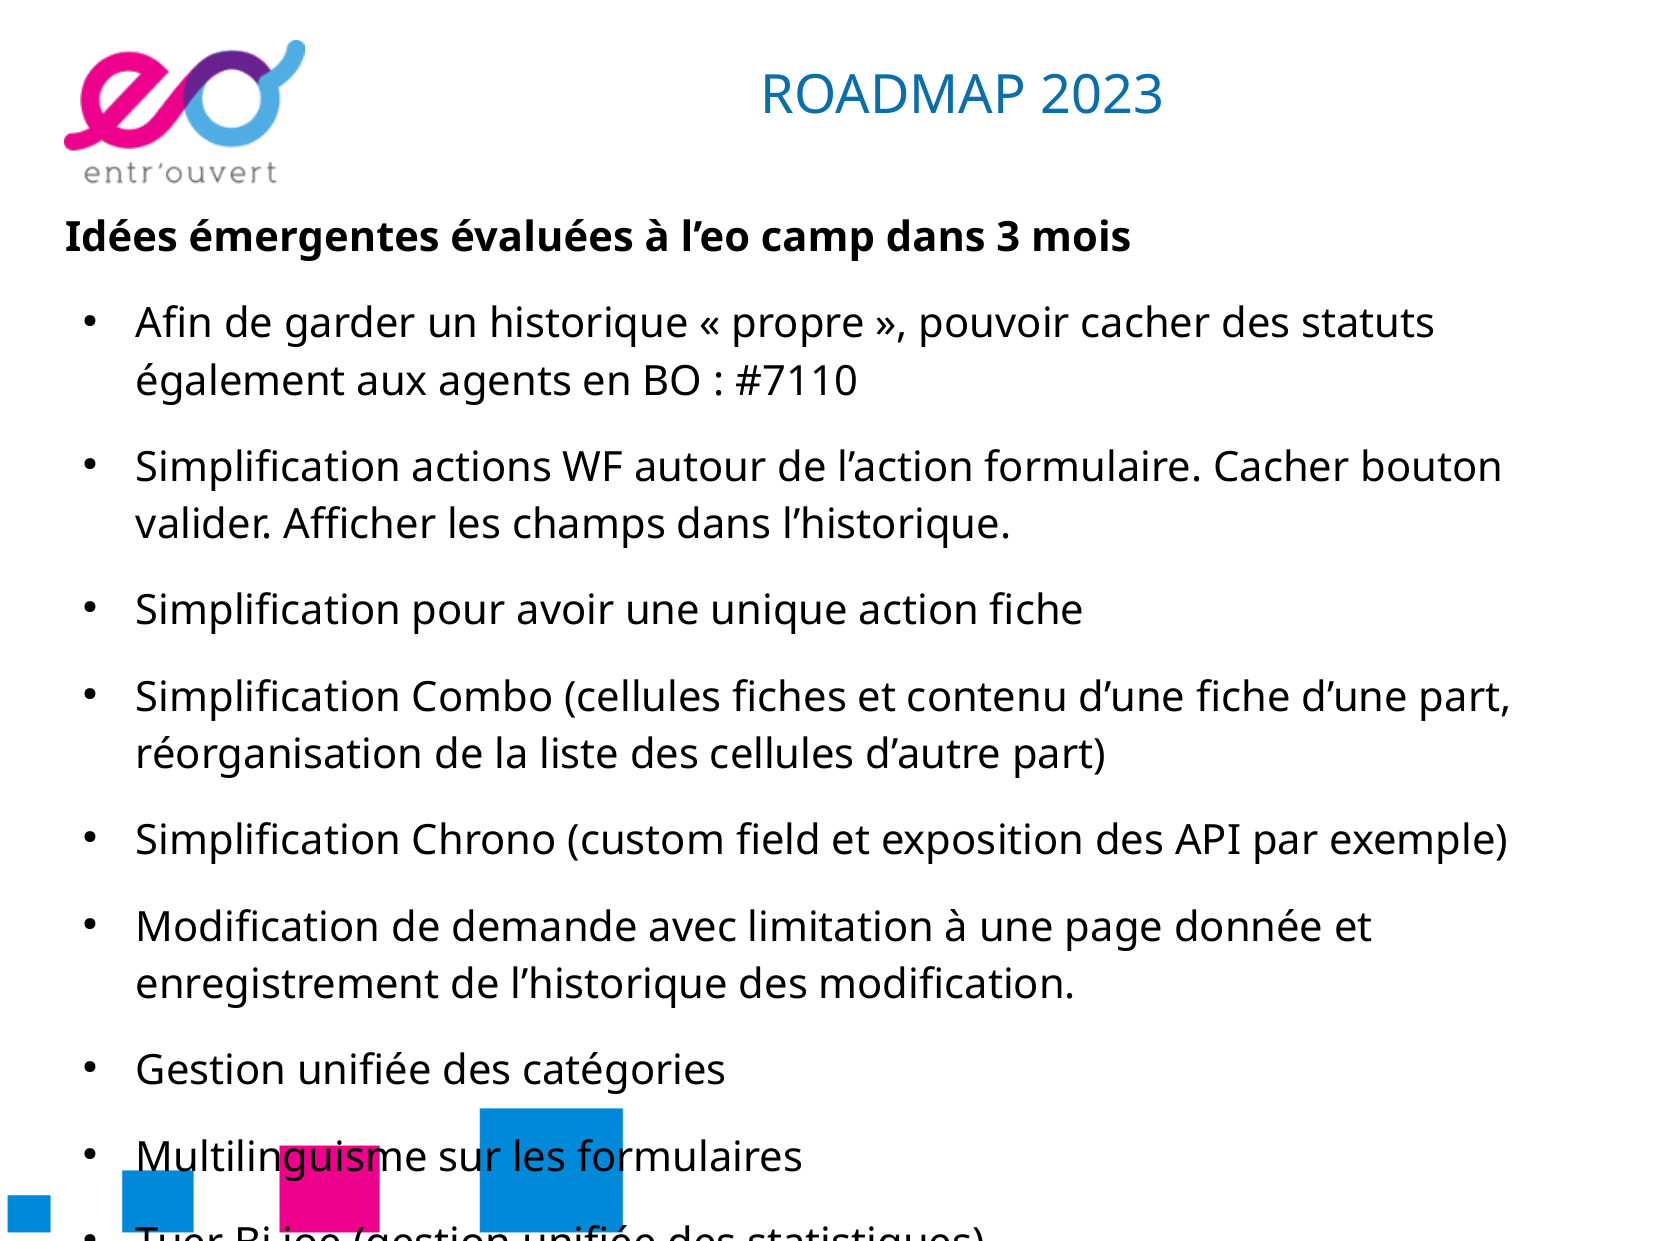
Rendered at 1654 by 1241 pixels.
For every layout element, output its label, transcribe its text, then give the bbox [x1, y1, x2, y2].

picture [242, 1230, 254, 1235]
picture [5, 1106, 626, 1235]
title roadmap 2023 [354, 55, 1571, 263]
picture [64, 40, 305, 184]
list Idées émergentes évaluées à l’eo camp dans 3 mois Afin de garder un historique « propre », pouvoir cacher des statuts également aux agents en BO : #7110 Simplification actions WF autour de l’action formulaire. Cacher bouton valider. Afficher les champs dans l’historique. Simplification pour avoir une unique action fiche Simplification Combo (cellules fiches et contenu d’une fiche d’une part, réorganisation de la liste des cellules d’autre part) Simplification Chrono (custom field et exposition des API par exemple) Modification de demande avec limitation à une page donnée et enregistrement de l’historique des modification. Gestion unifiée des catégories Multilinguisme sur les formulaires Tuer Bi joe (gestion unifiée des statistiques) [65, 206, 1548, 312]
